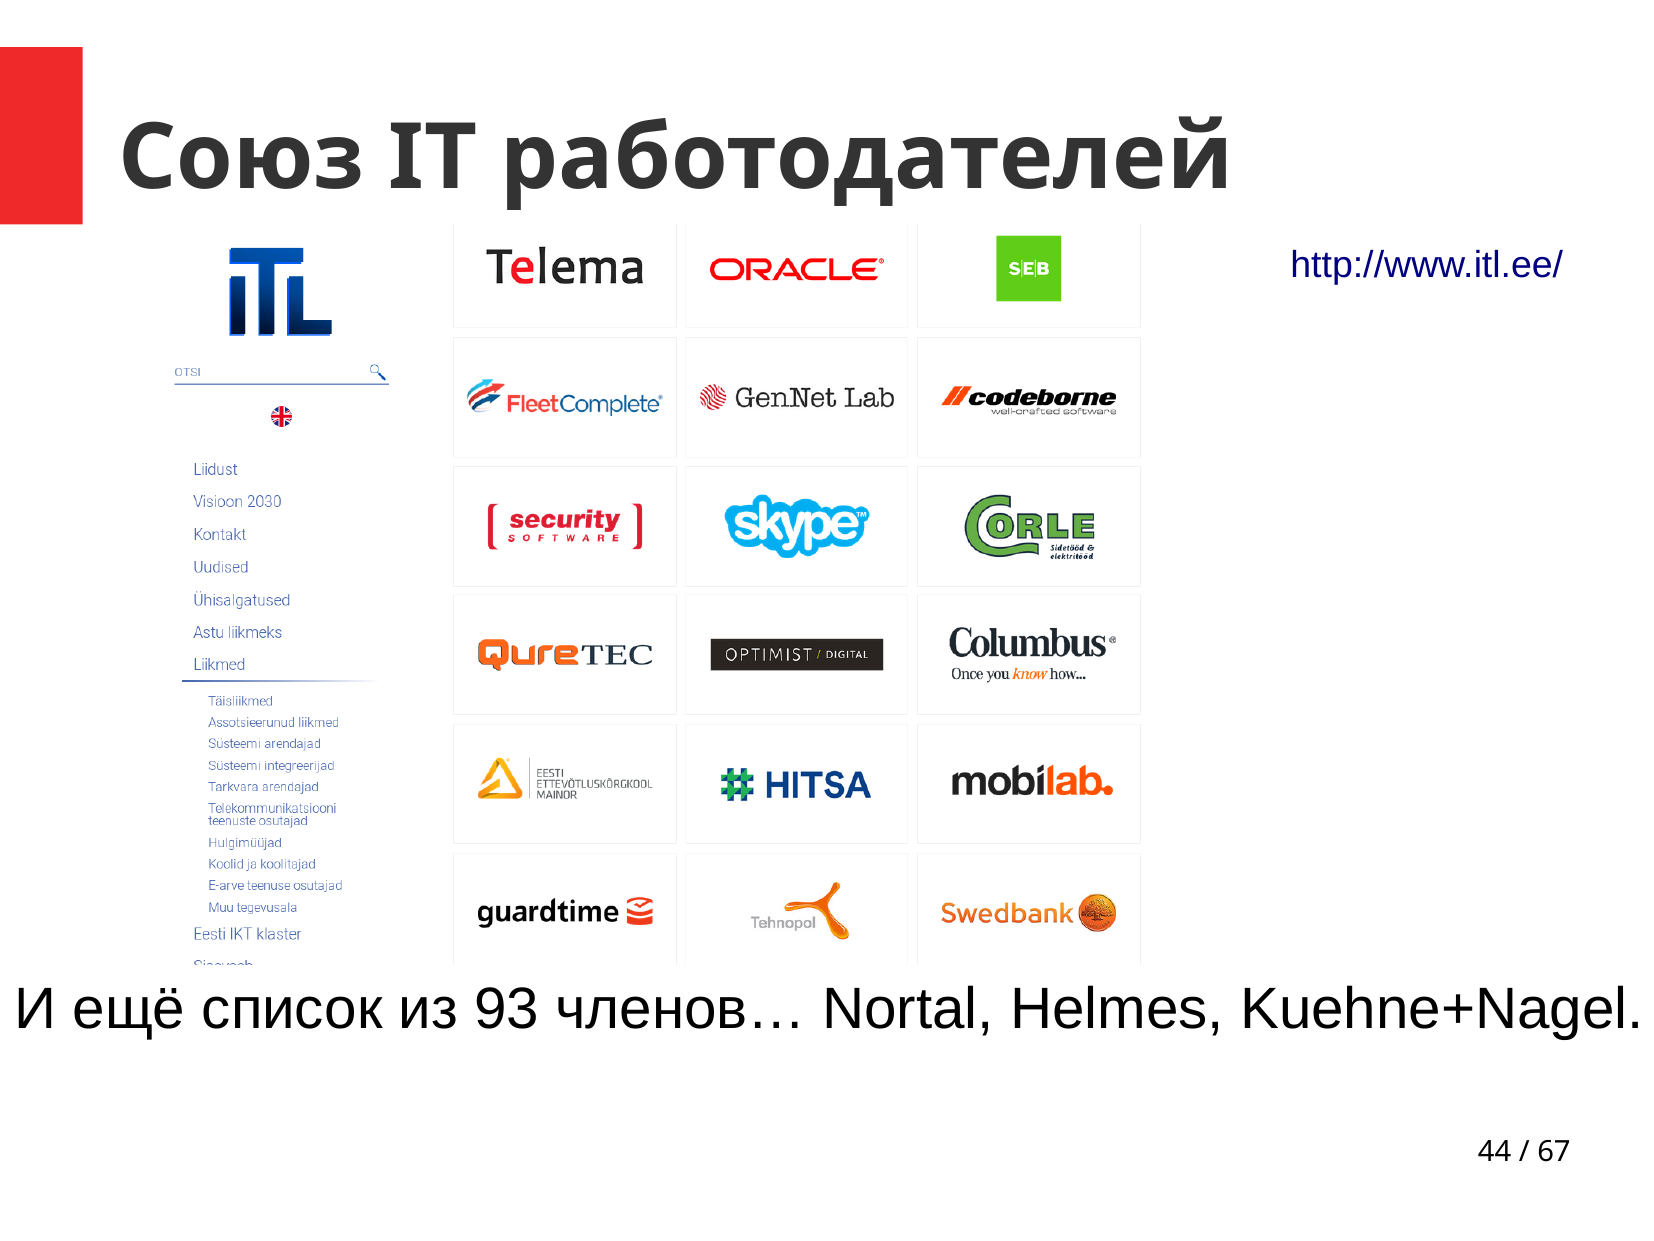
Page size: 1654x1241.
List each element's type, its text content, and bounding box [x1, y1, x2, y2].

text_box http://www.itl.ee/ [1275, 236, 1579, 294]
picture [141, 224, 1182, 965]
title Союз IT работодателей [118, 49, 1571, 257]
text_box И ещё список из 93 членов… Nortal, Helmes, Kuehne+Nagel. [0, 968, 1654, 1114]
